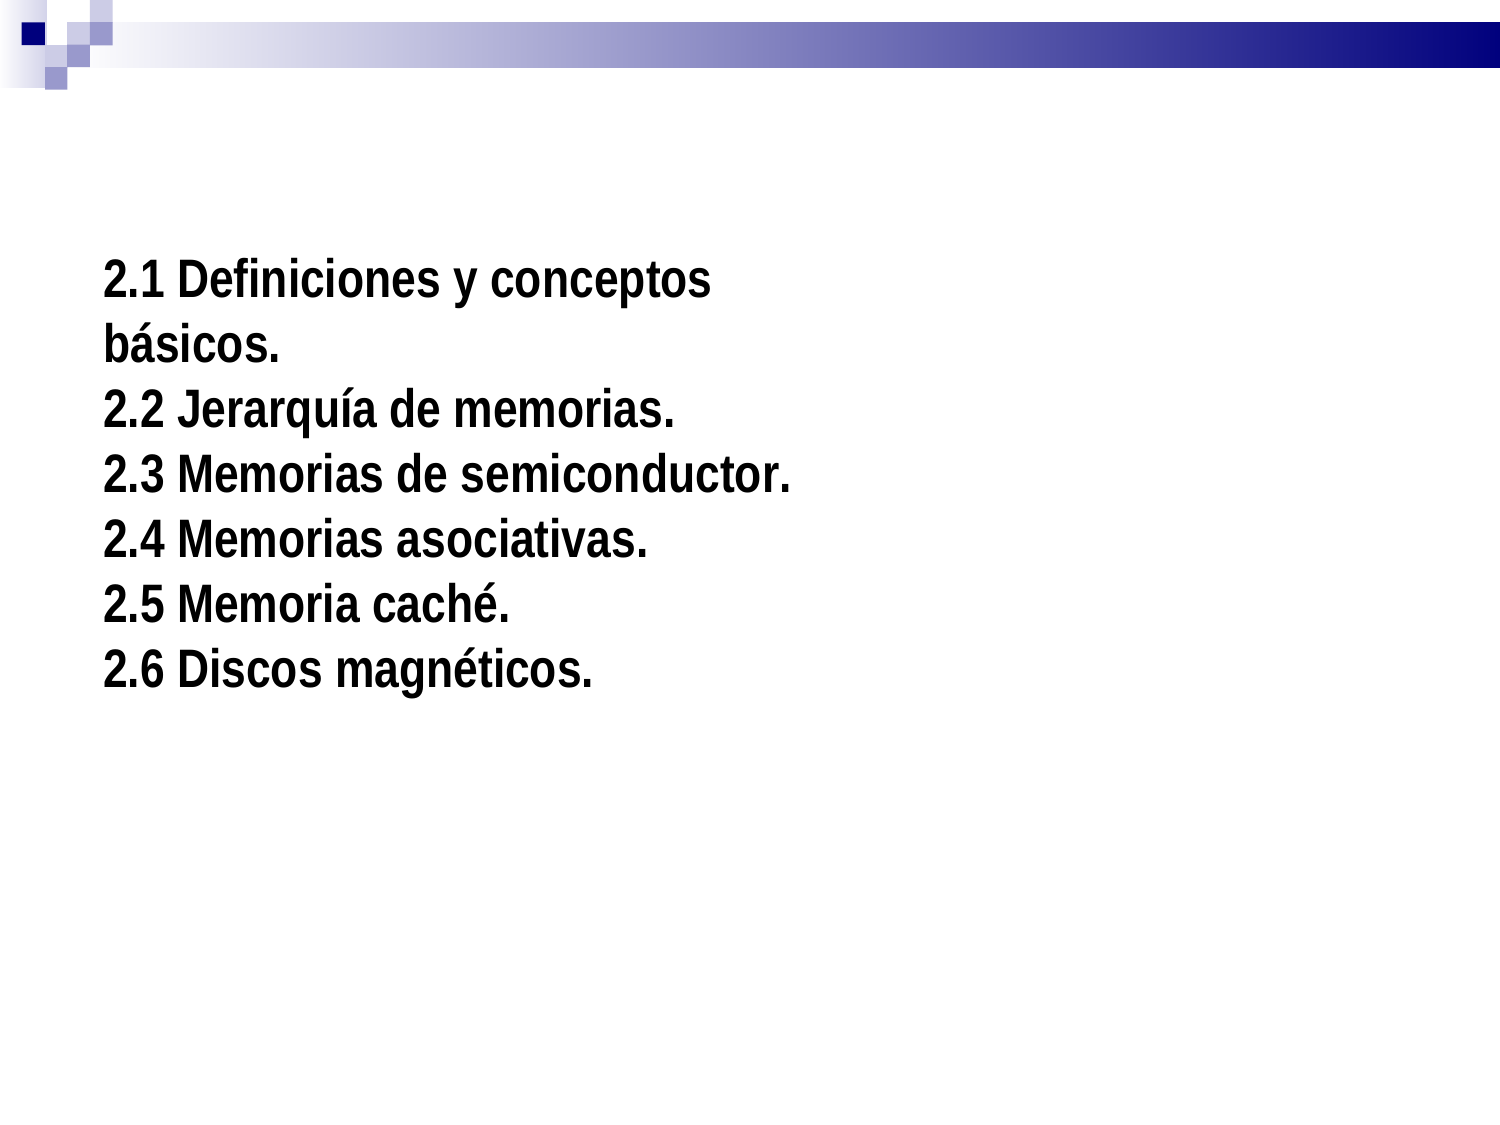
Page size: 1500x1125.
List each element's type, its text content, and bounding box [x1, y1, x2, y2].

text_box 2.1 Definiciones y conceptos básicos. 2.2 Jerarquía de memorias. 2.3 Memorias de semiconductor. 2.4 Memorias asociativas. 2.5 Memoria caché. 2.6 Discos magnéticos. [88, 236, 857, 707]
